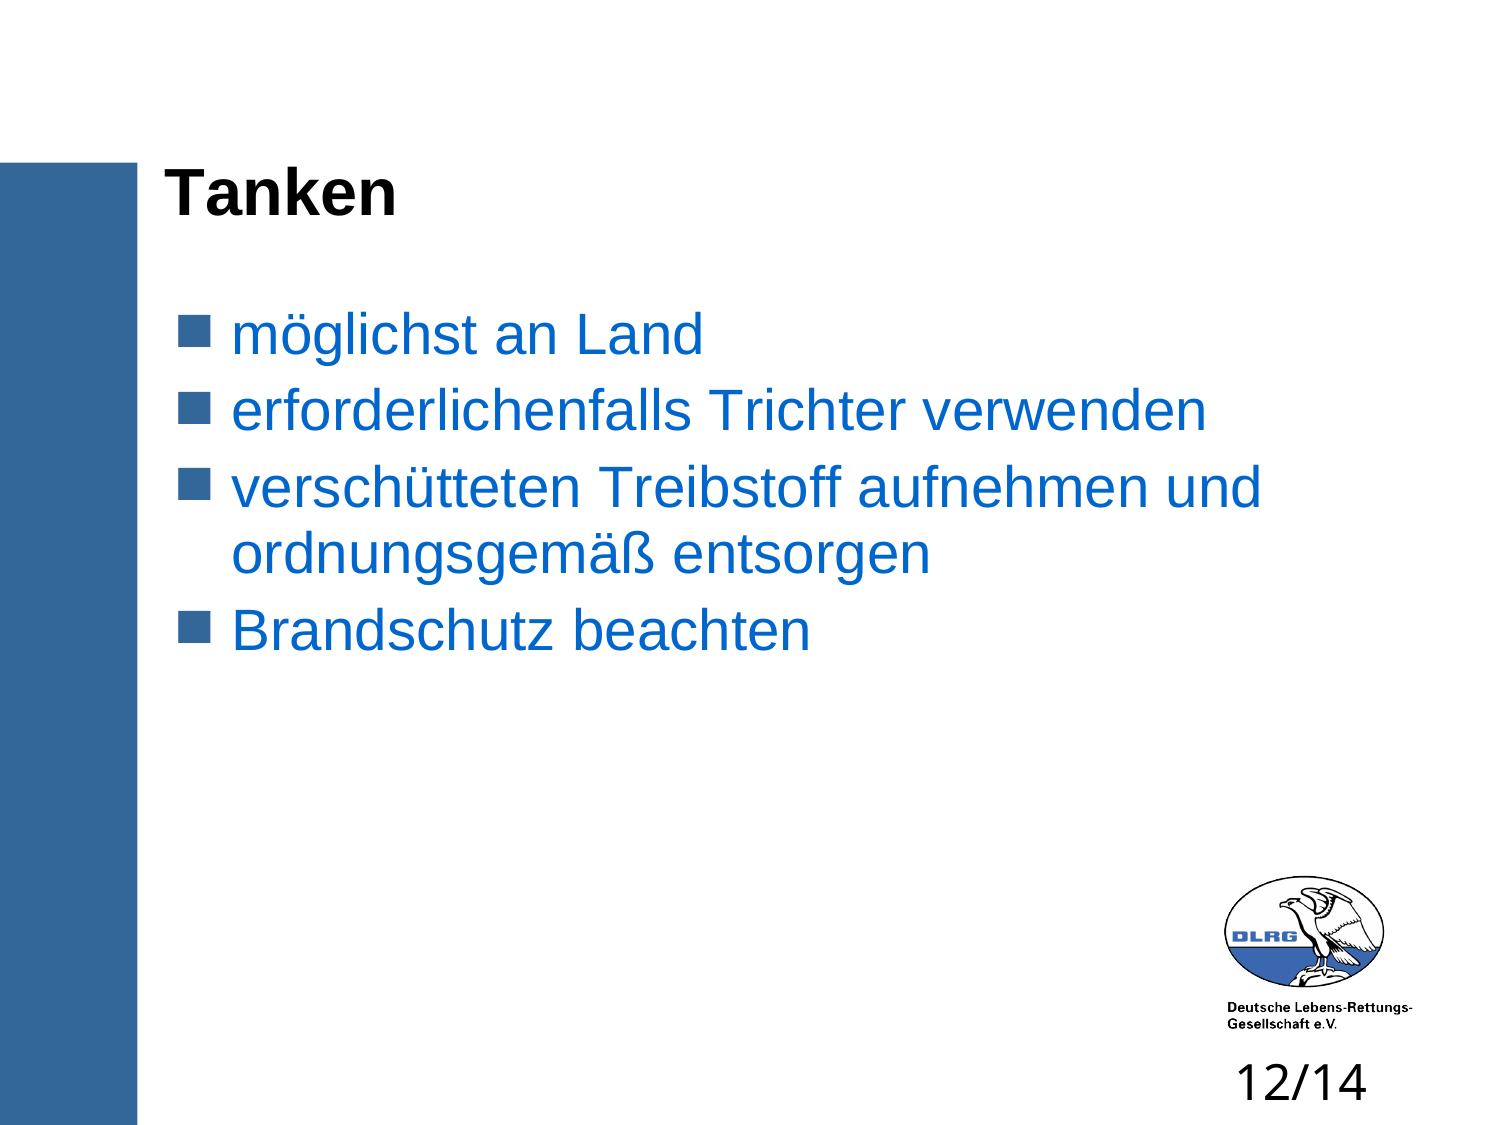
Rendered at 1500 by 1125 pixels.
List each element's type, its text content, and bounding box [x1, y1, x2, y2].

picture [1224, 874, 1413, 1030]
list möglichst an Land erforderlichenfalls Trichter verwenden verschütteten Treibstoff aufnehmen und ordnungsgemäß entsorgen Brandschutz beachten [178, 299, 1463, 661]
text_box <Nummer>/14 [1219, 1055, 1500, 1125]
title Tanken [164, 101, 1438, 286]
text_box [680, 588, 710, 659]
